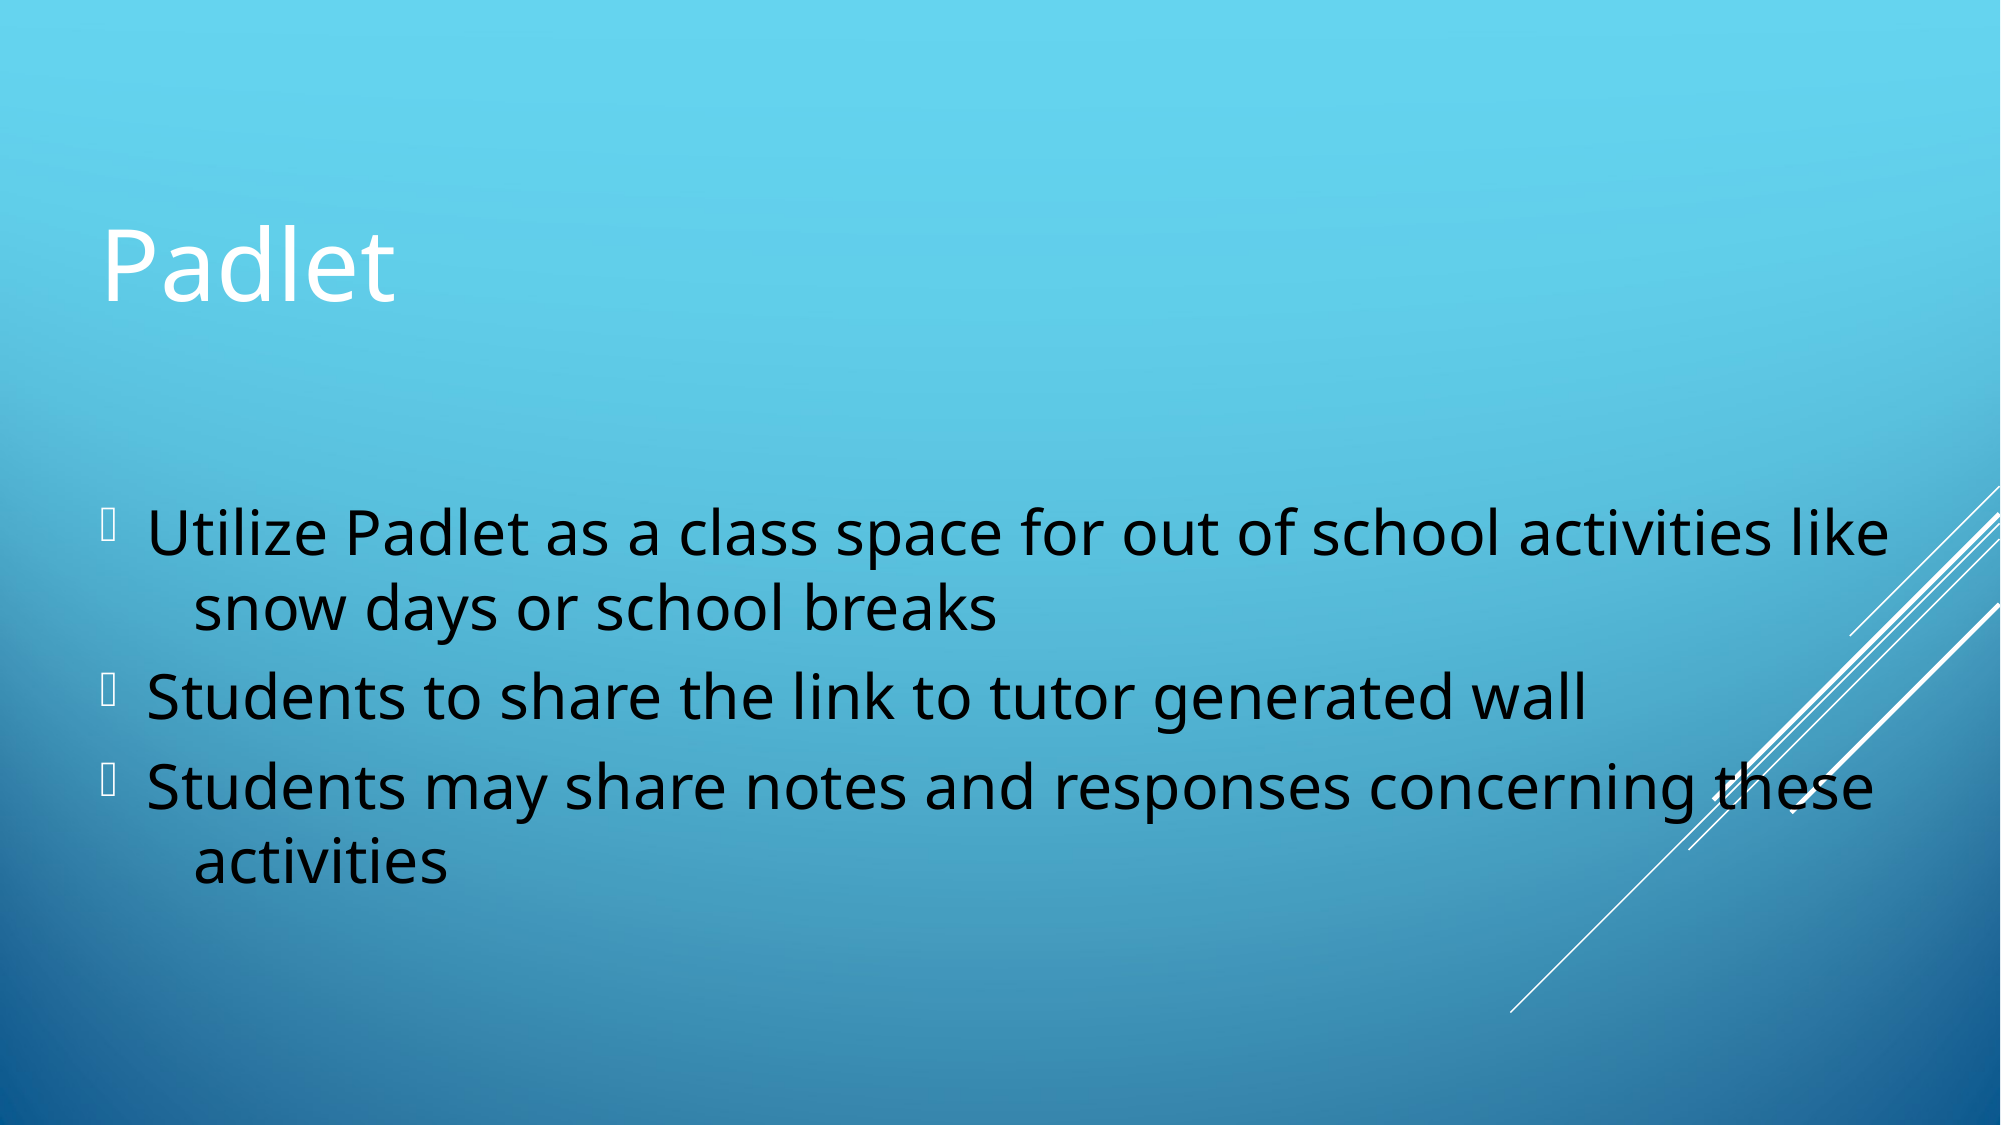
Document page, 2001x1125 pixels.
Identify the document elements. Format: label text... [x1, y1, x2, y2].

list Utilize Padlet as a class space for out of school activities like snow days or school breaks Students to share the link to tutor generated wall Students may share notes and responses concerning these activities [84, 344, 1910, 1045]
title Padlet [84, 138, 1910, 344]
